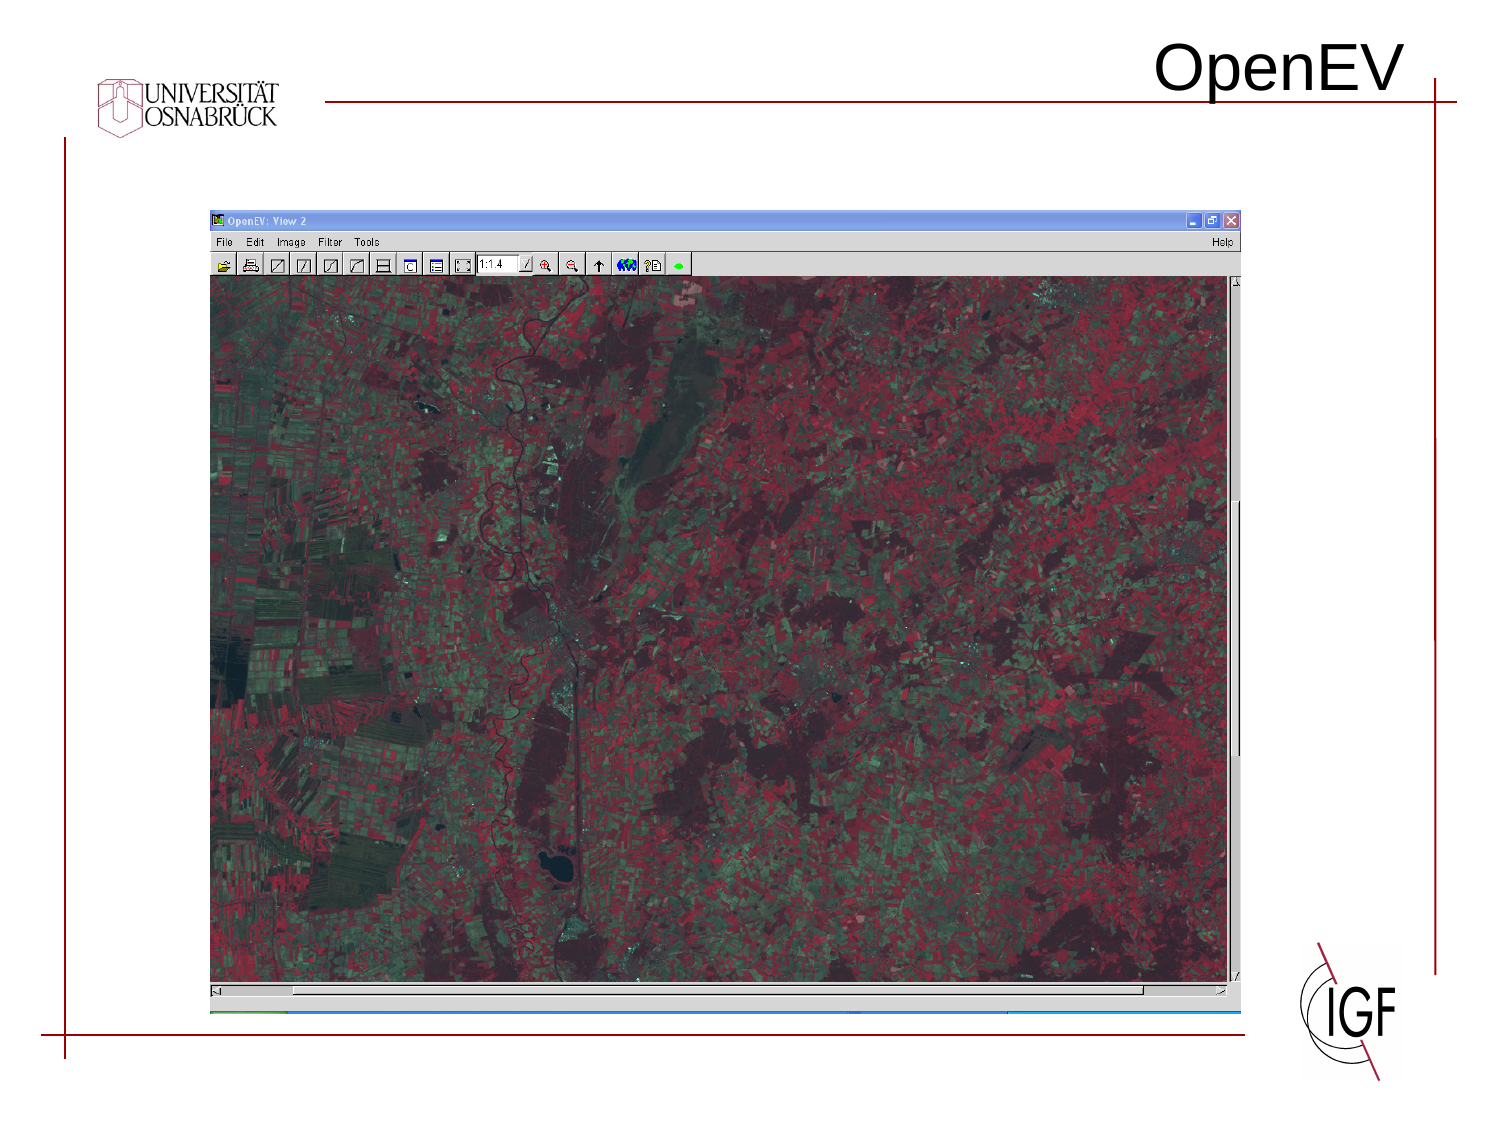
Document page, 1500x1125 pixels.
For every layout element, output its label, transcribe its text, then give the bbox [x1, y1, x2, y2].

picture [97, 79, 279, 138]
title OpenEV [520, 4, 1421, 130]
picture [210, 210, 1241, 1014]
picture [1300, 942, 1404, 1081]
